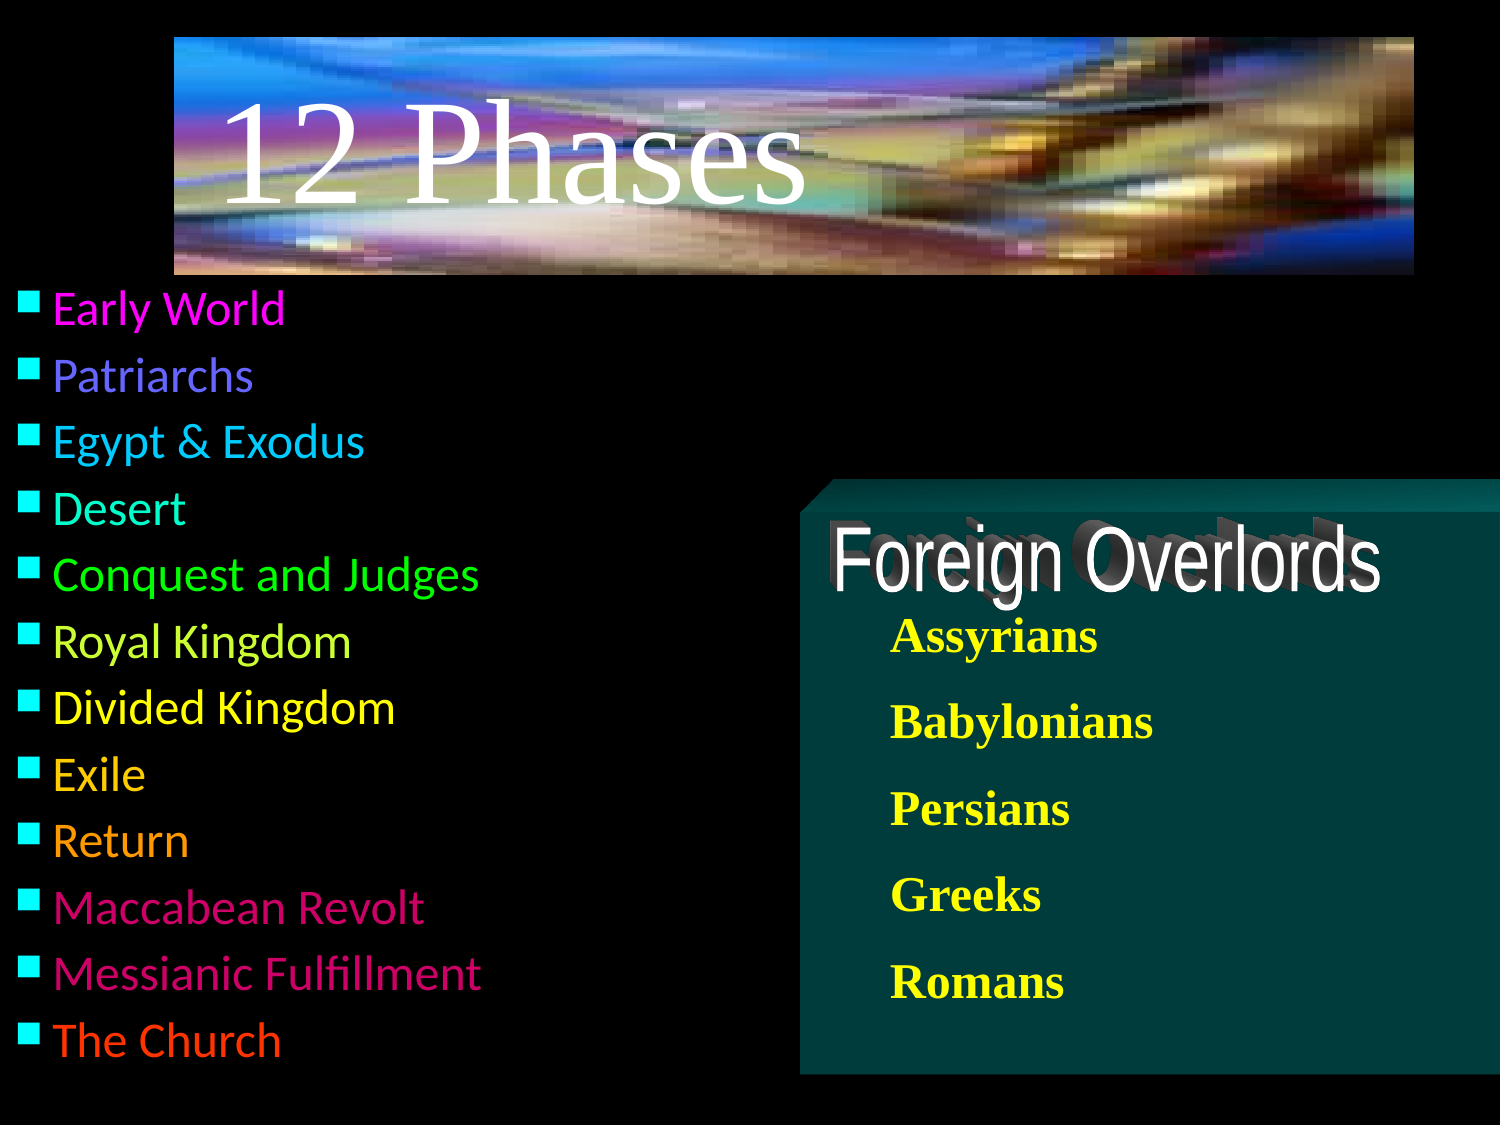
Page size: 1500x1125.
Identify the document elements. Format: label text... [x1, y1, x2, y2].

text_box Assyrians Babylonians Persians Greeks Romans [875, 599, 1169, 1017]
text_box 12 Phases [200, 62, 826, 245]
list Early World Patriarchs Egypt & Exodus Desert Conquest and Judges Royal Kingdom Divided Kingdom Exile Return Maccabean Revolt Messianic Fulfillment The Church [0, 275, 625, 1076]
picture [174, 37, 1414, 276]
text_box [800, 479, 1500, 1074]
